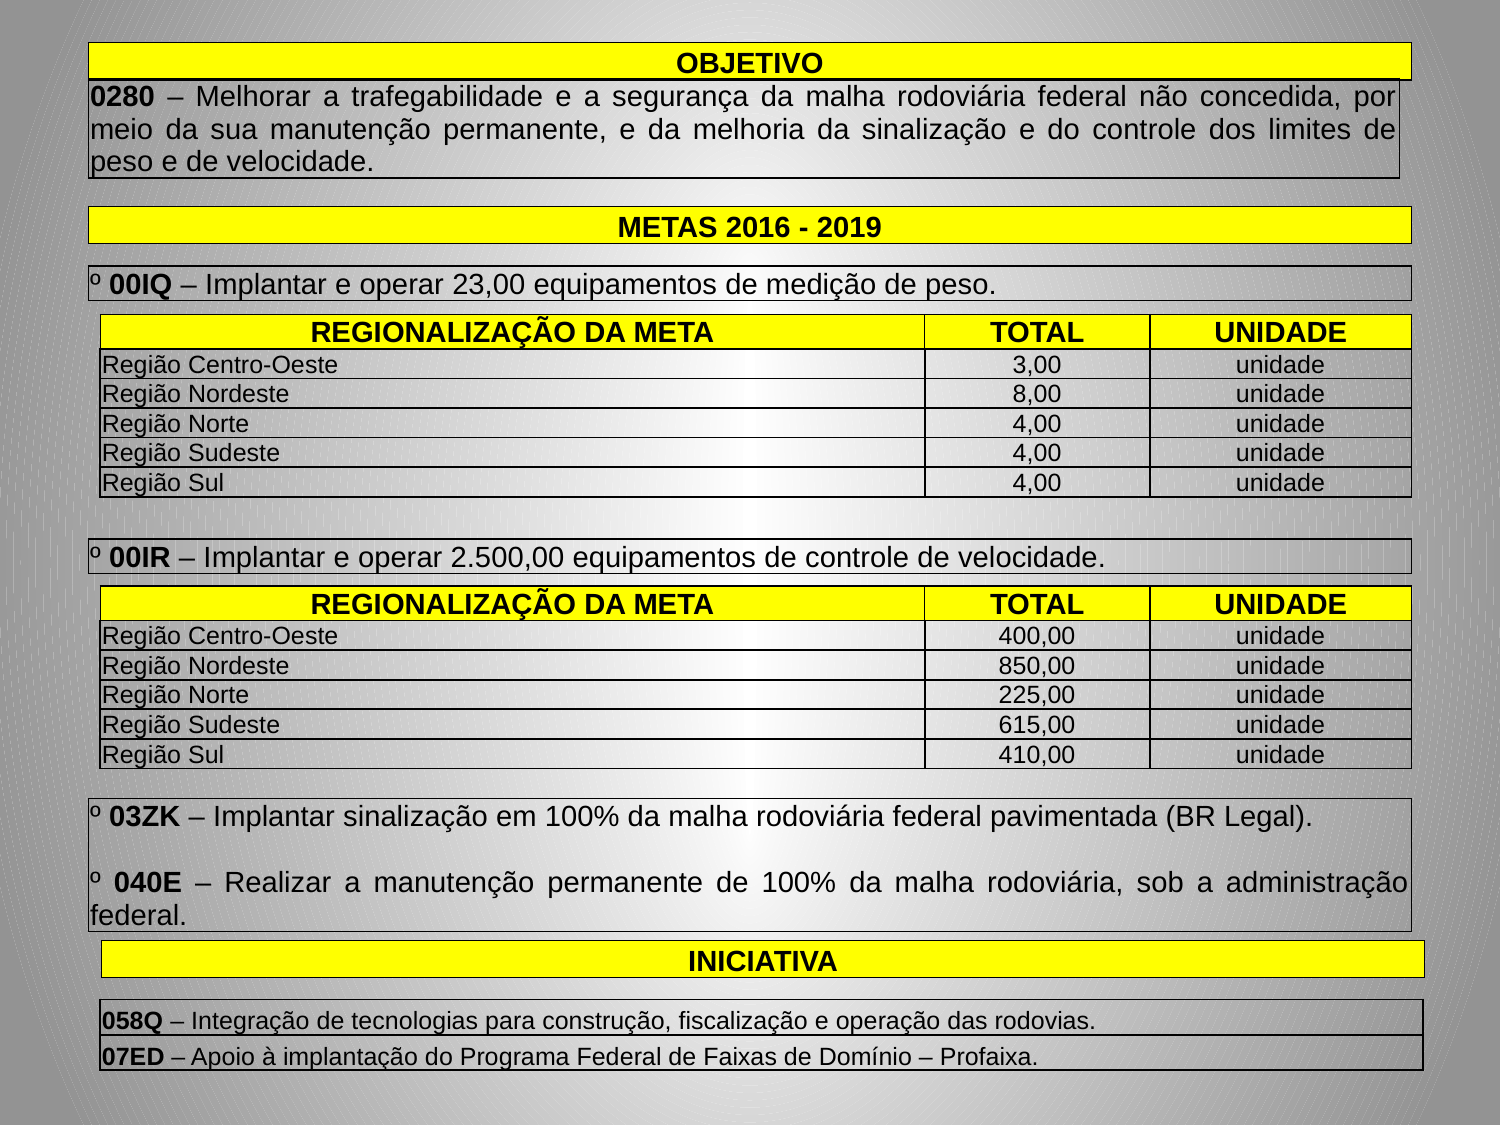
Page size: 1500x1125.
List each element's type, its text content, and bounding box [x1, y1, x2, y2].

table_cell 225,00 [926, 681, 1149, 708]
table_cell unidade [1151, 350, 1411, 378]
table_cell 3,00 [926, 350, 1149, 378]
table_cell 850,00 [926, 651, 1149, 679]
table_header º 03ZK – Implantar sinalização em 100% da malha rodoviária federal pavimentada (BR Legal). º 040E – Realizar a manutenção permanente de 100% da malha rodoviária, sob a administração federal. [89, 799, 1411, 931]
table_header TOTAL [925, 315, 1149, 348]
table_cell unidade [1151, 621, 1411, 649]
table_header METAS 2016 - 2019 [89, 207, 1411, 243]
table_cell Região Sul [101, 740, 924, 768]
table_cell Região Sudeste [101, 710, 924, 738]
table_cell unidade [1151, 740, 1411, 768]
table_cell 4,00 [926, 468, 1149, 496]
table_header TOTAL [925, 587, 1149, 620]
table_cell Região Sudeste [101, 438, 924, 466]
table_cell Região Nordeste [101, 379, 924, 407]
table_cell 8,00 [926, 379, 1149, 407]
table_cell 400,00 [926, 621, 1149, 649]
table_cell 4,00 [926, 438, 1149, 466]
table_header º 00IQ – Implantar e operar 23,00 equipamentos de medição de peso. [89, 267, 1411, 300]
table_header 058Q – Integração de tecnologias para construção, fiscalização e operação das rodovias. [101, 1000, 1422, 1034]
table_header 0280 – Melhorar a trafegabilidade e a segurança da malha rodoviária federal não concedida, por meio da sua manutenção permanente, e da melhoria da sinalização e do controle dos limites de peso e de velocidade. [89, 79, 1399, 177]
table_header REGIONALIZAÇÃO DA META [101, 587, 924, 620]
table_cell Região Sul [101, 468, 924, 496]
table_cell unidade [1151, 710, 1411, 738]
table_cell Região Centro-Oeste [101, 621, 924, 649]
table_cell Região Norte [101, 681, 924, 708]
table_cell unidade [1151, 468, 1411, 496]
table_header UNIDADE [1151, 587, 1411, 620]
table_cell Região Norte [101, 409, 924, 437]
table_header INICIATIVA [102, 941, 1424, 977]
table_cell 07ED – Apoio à implantação do Programa Federal de Faixas de Domínio – Profaixa. [101, 1036, 1422, 1069]
table_cell 410,00 [926, 740, 1149, 768]
table_cell 4,00 [926, 409, 1149, 437]
table_header OBJETIVO [89, 43, 1411, 79]
table_cell unidade [1151, 379, 1411, 407]
table_cell 615,00 [926, 710, 1149, 738]
table_cell unidade [1151, 651, 1411, 679]
table_cell Região Nordeste [101, 651, 924, 679]
table_cell unidade [1151, 681, 1411, 708]
table_header UNIDADE [1151, 315, 1411, 348]
table_cell unidade [1151, 409, 1411, 437]
table_cell unidade [1151, 438, 1411, 466]
table_header REGIONALIZAÇÃO DA META [101, 315, 924, 348]
table_cell Região Centro-Oeste [101, 350, 924, 378]
table_header º 00IR – Implantar e operar 2.500,00 equipamentos de controle de velocidade. [89, 540, 1411, 573]
